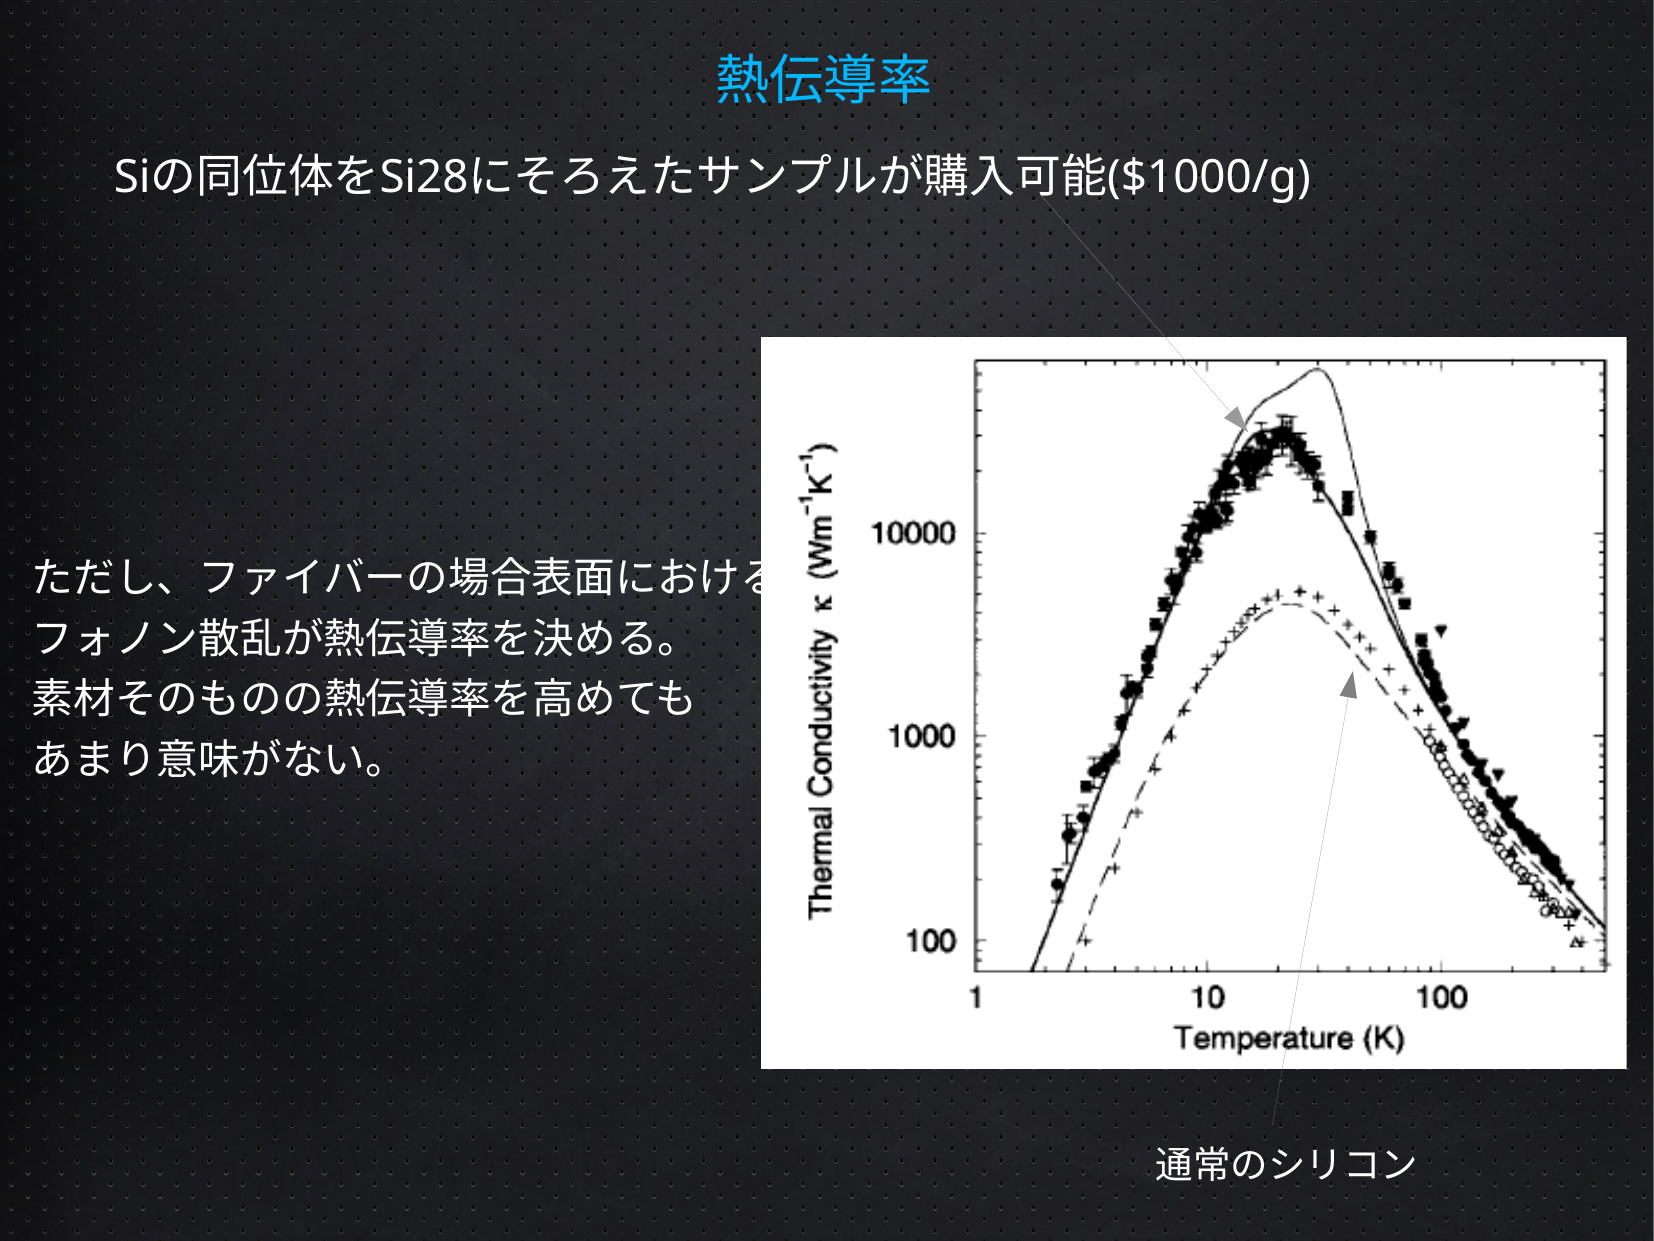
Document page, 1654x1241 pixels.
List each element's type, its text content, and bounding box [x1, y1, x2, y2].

text_box Siの同位体をSi28にそろえたサンプルが購入可能($1000/g) [99, 132, 1267, 193]
text_box ただし、ファイバーの場合表面における フォノン散乱が熱伝導率を決める。 素材そのものの熱伝導率を高めても あまり意味がない。 [16, 536, 728, 719]
text_box 通常のシリコン [1140, 1127, 1408, 1180]
text_box 熱伝導率 [700, 29, 948, 99]
picture [0, 0, 1654, 1241]
